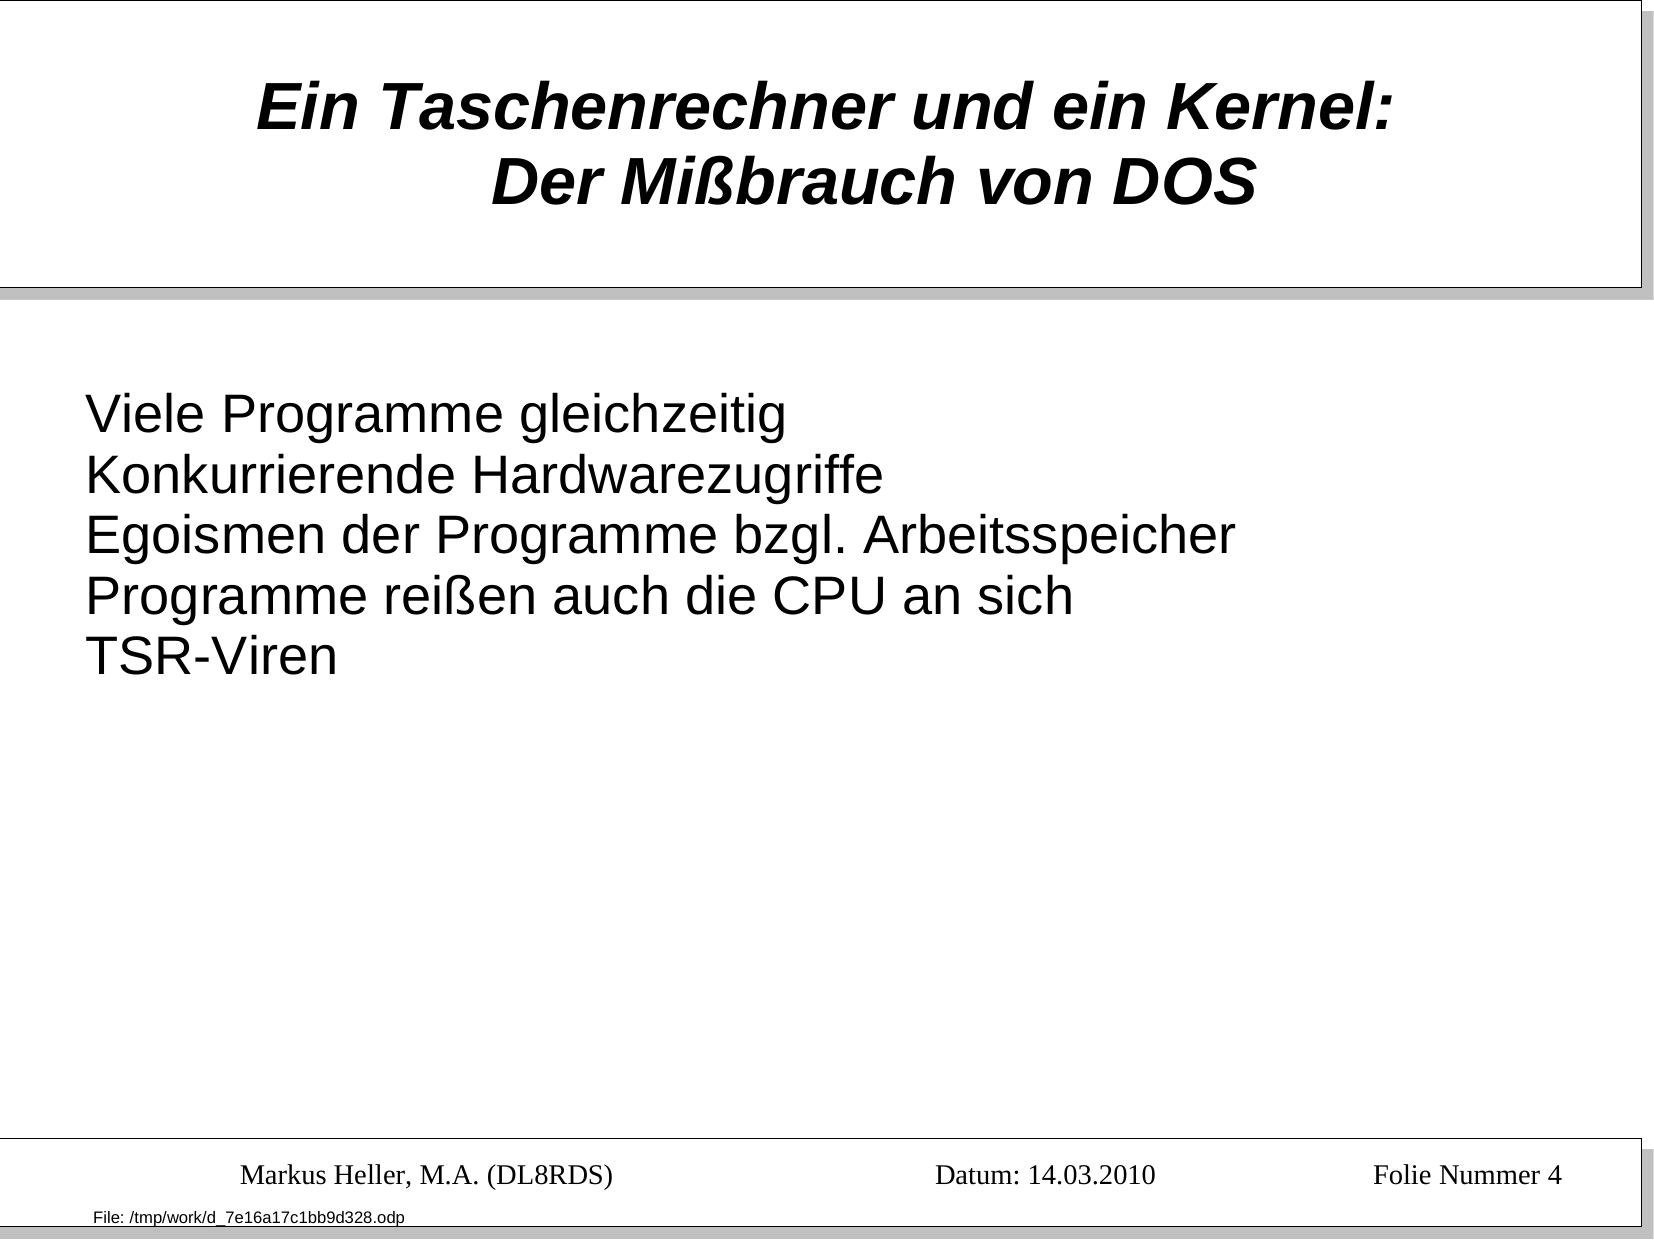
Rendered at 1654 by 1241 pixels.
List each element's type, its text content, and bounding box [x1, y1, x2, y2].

title Ein Taschenrechner und ein Kernel: Der Mißbrauch von DOS [0, 0, 1654, 289]
list Viele Programme gleichzeitig Konkurrierende Hardwarezugriffe Egoismen der Programme bzgl. Arbeitsspeicher Programme reißen auch die CPU an sich TSR-Viren [73, 383, 1654, 1055]
